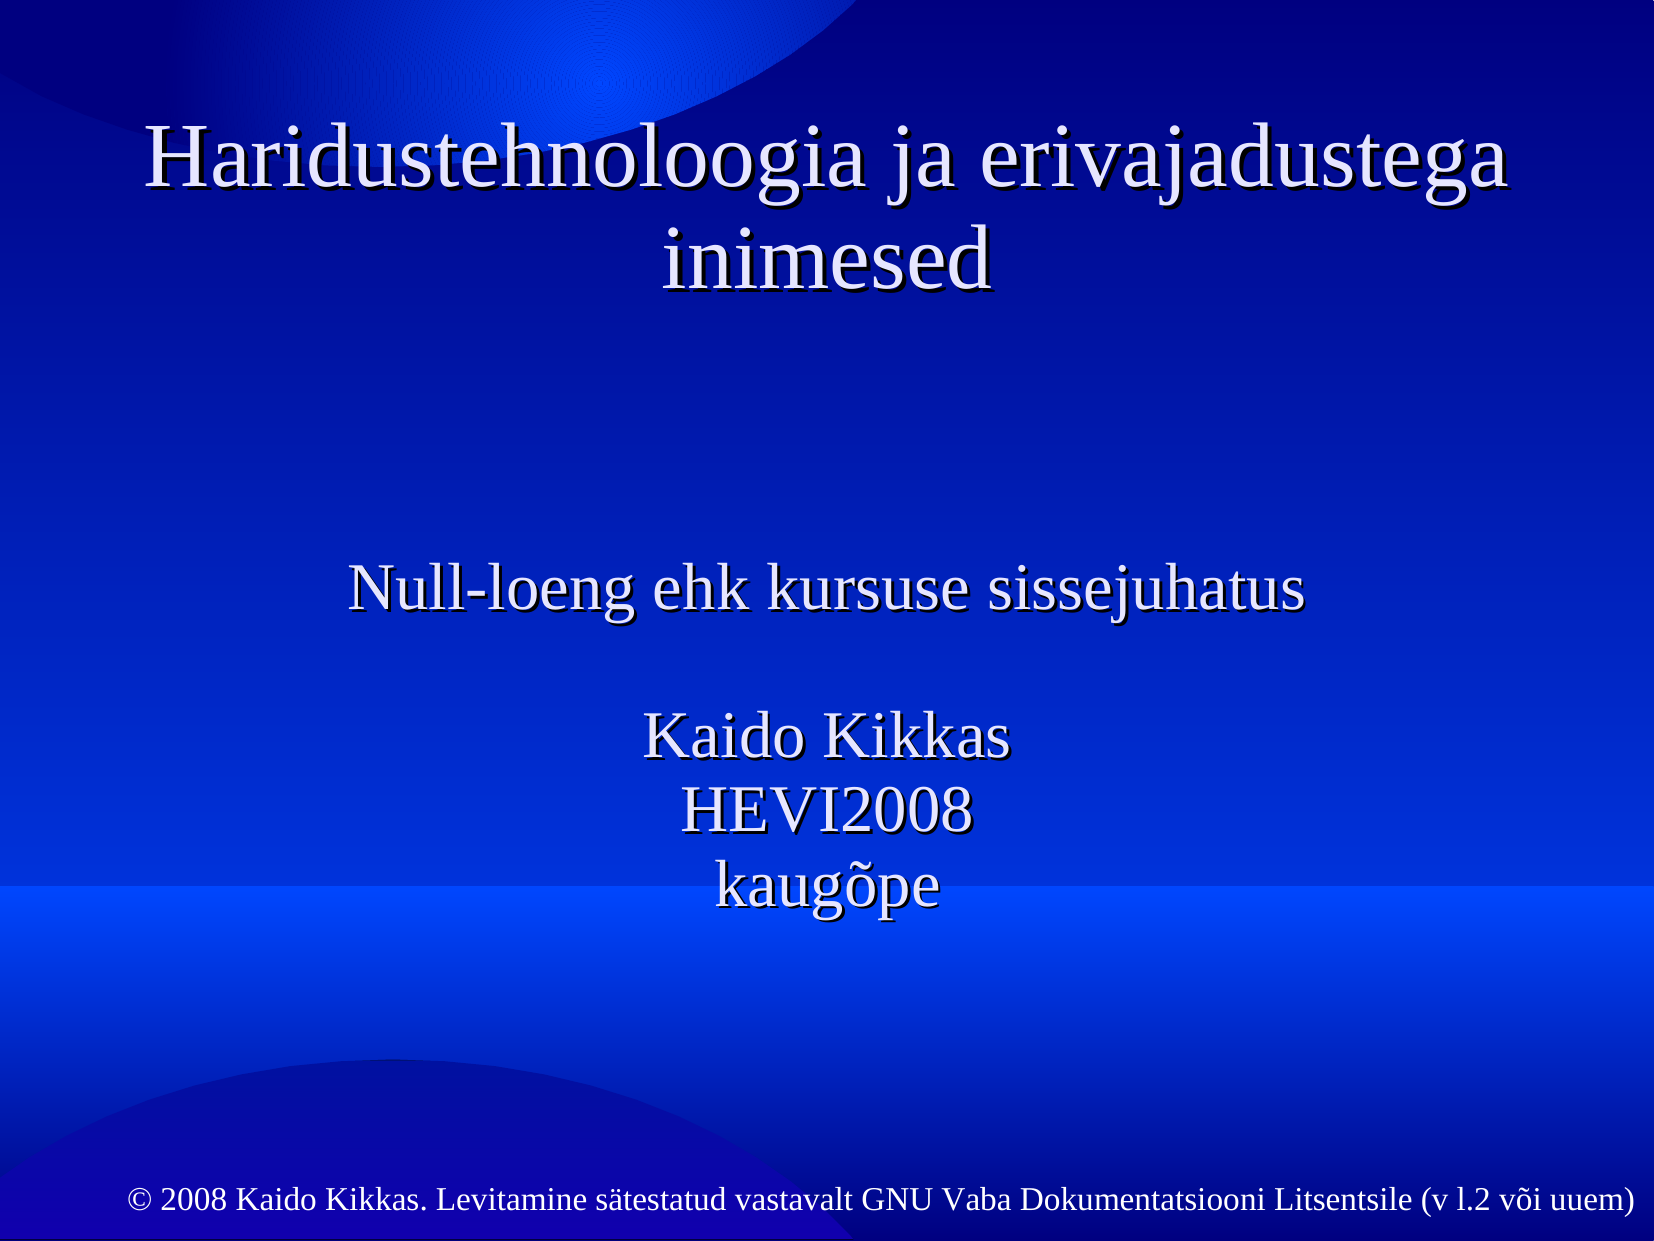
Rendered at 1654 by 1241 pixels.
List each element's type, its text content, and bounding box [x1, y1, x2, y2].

text_box © 2008 Kaido Kikkas. Levitamine sätestatud vastavalt GNU Vaba Dokumentatsiooni Litsentsile (v l.2 või uuem) [127, 1180, 1654, 1241]
subtitle Null-loeng ehk kursuse sissejuhatus Kaido Kikkas HEVI2008 kaugõpe [121, 344, 1534, 1127]
title Haridustehnoloogia ja erivajadustega inimesed [121, 102, 1534, 311]
